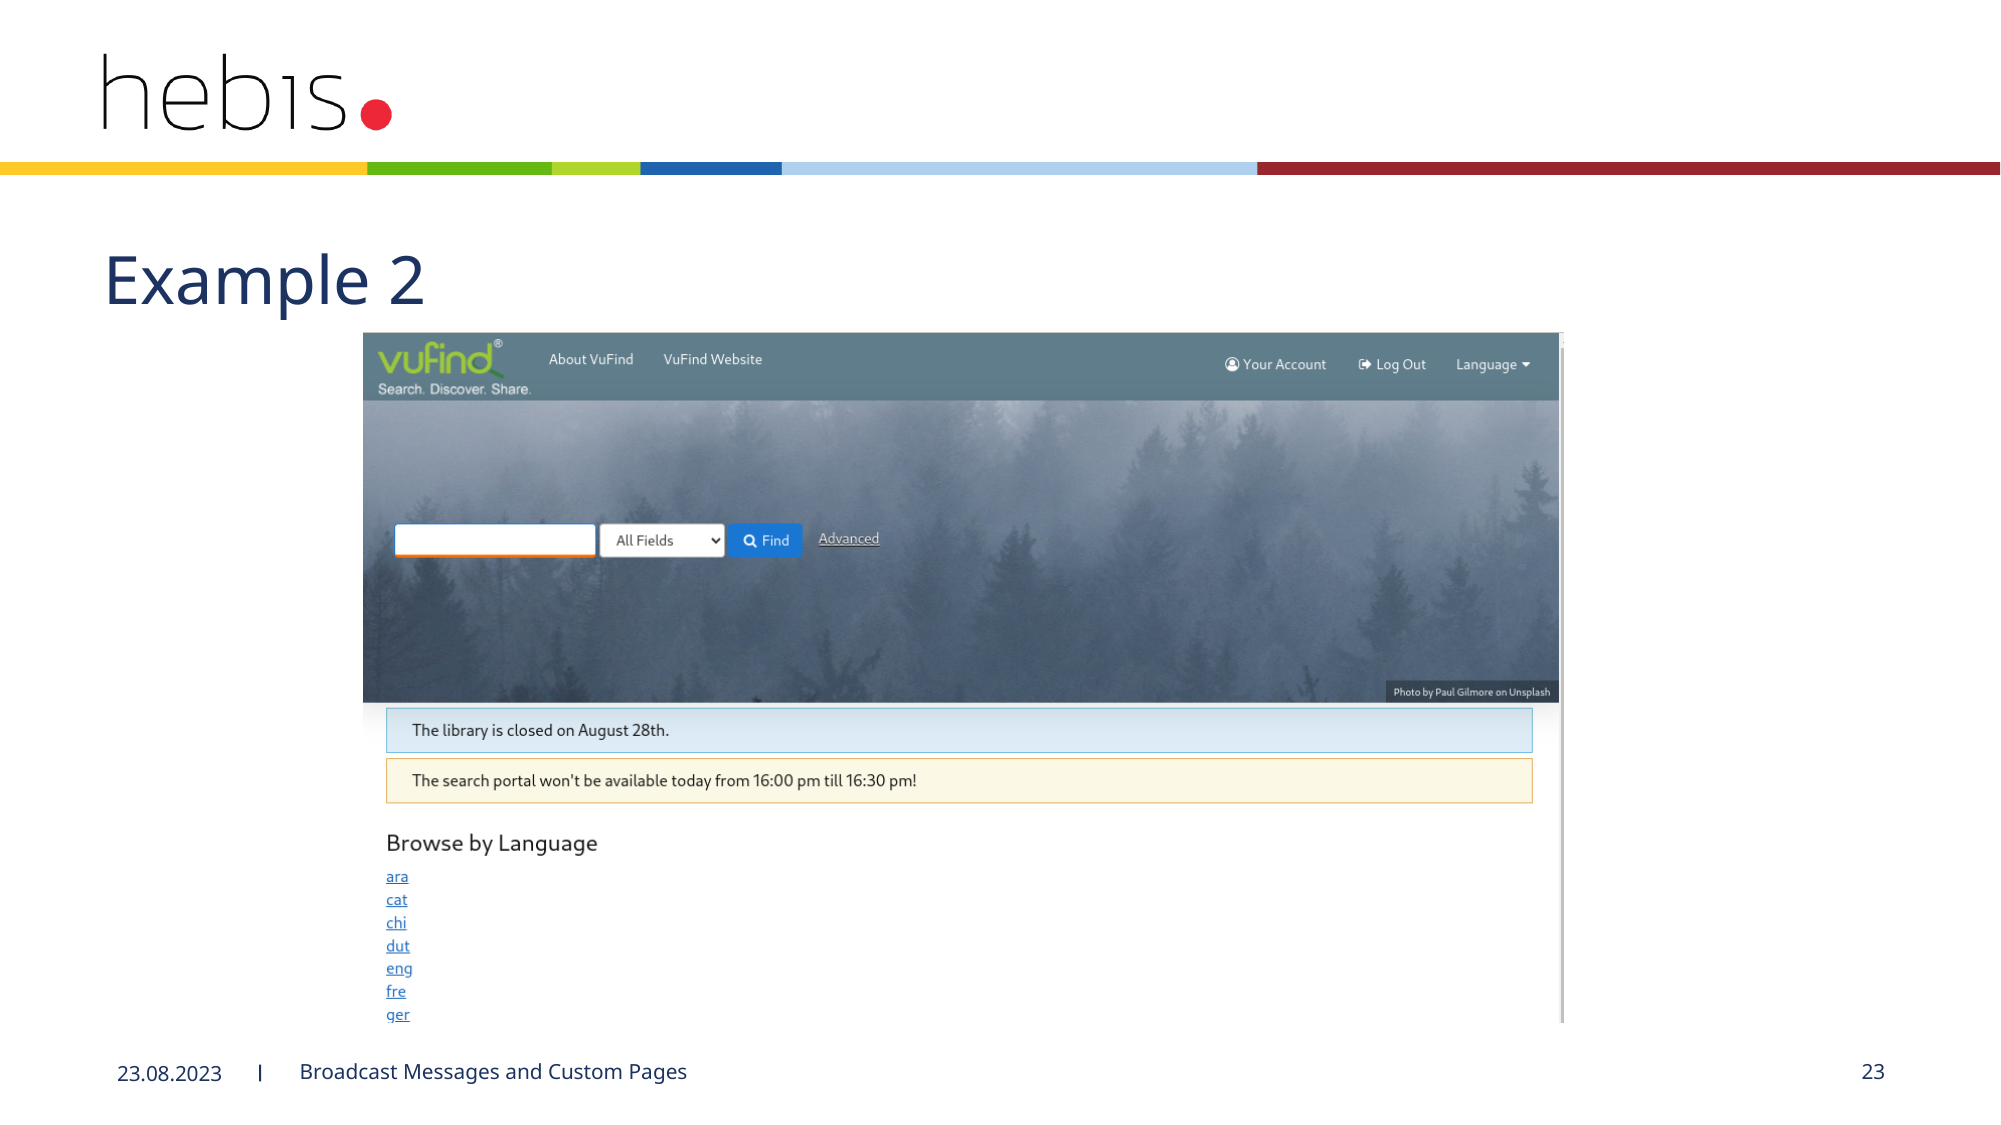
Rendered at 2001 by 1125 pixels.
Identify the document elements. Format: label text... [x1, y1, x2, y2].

slide_number 23.08.2023 [102, 1042, 271, 1103]
list Example 2 [97, 242, 1581, 313]
picture [363, 332, 1564, 1023]
picture [0, 0, 2001, 248]
